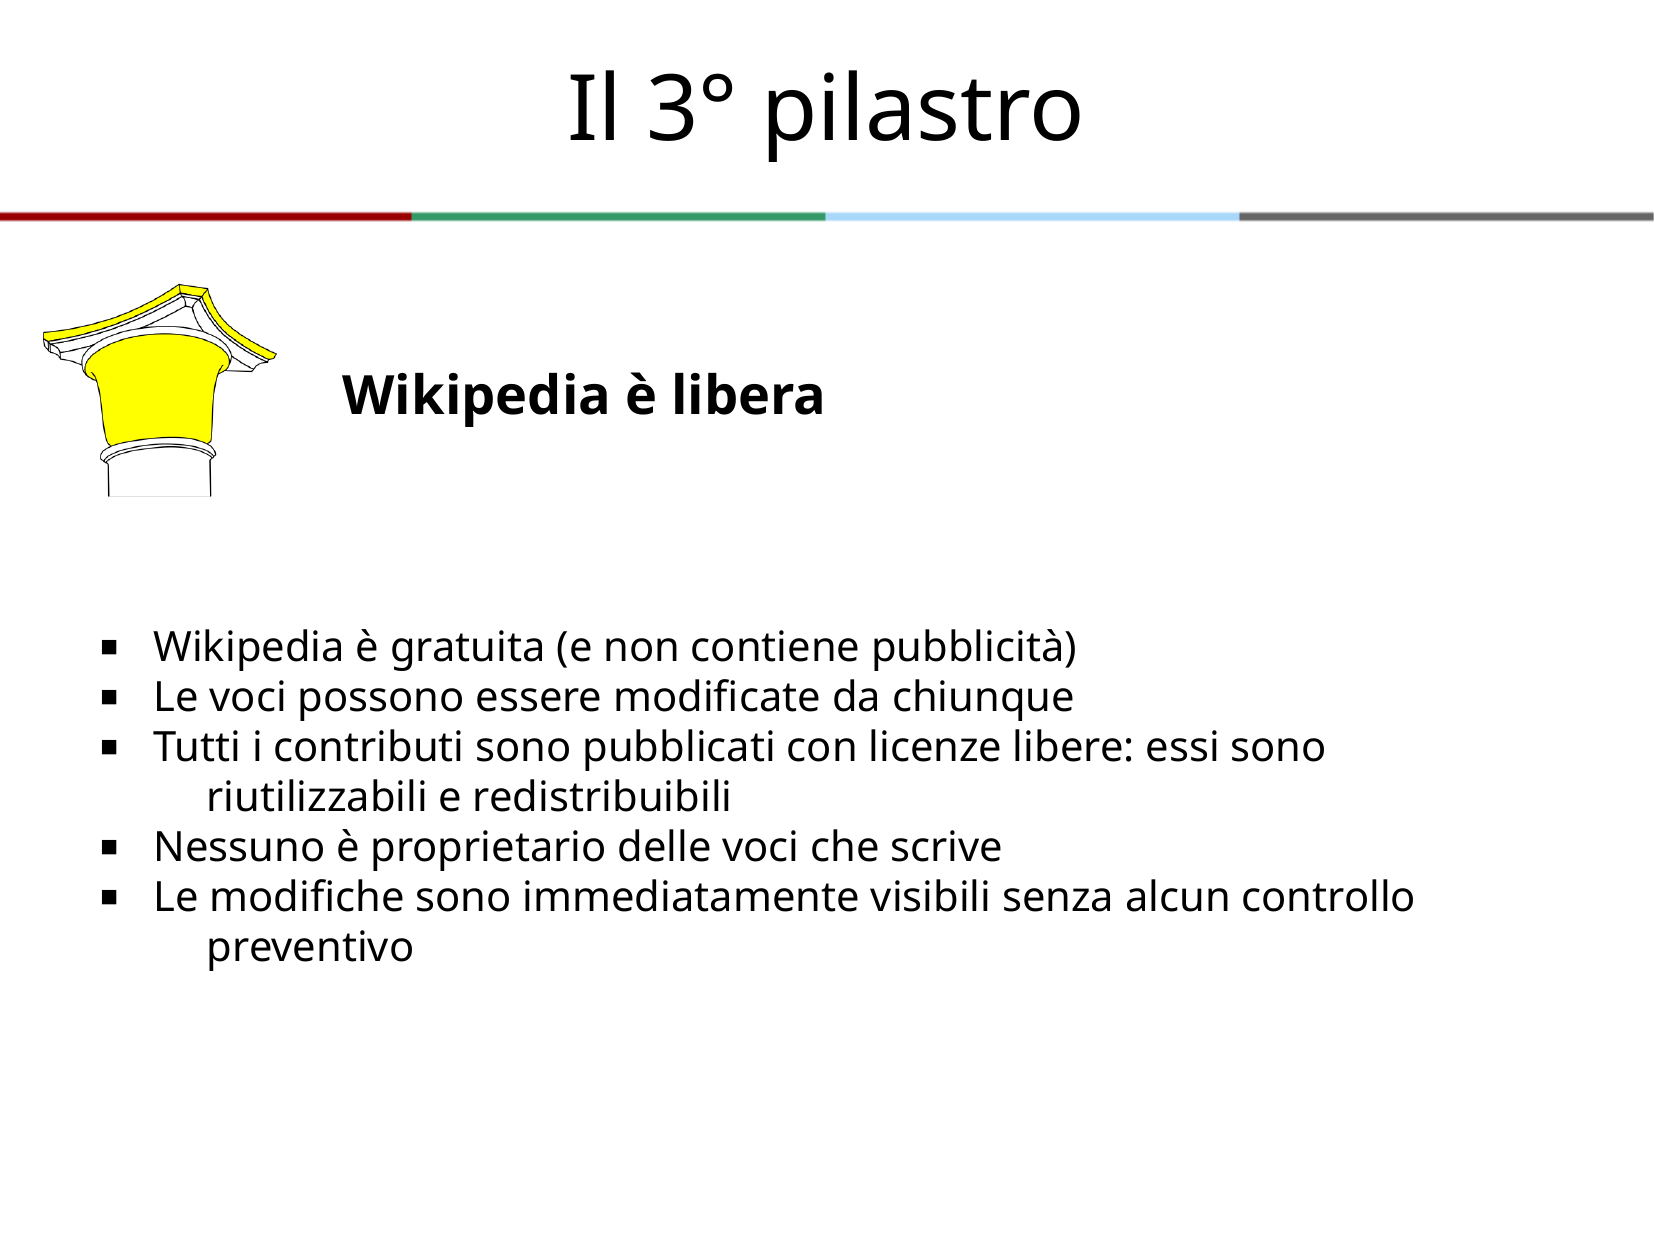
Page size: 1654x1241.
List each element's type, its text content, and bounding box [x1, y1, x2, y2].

text_box Wikipedia è gratuita (e non contiene pubblicità) Le voci possono essere modificate da chiunque Tutti i contributi sono pubblicati con licenze libere: essi sono riutilizzabili e redistribuibili Nessuno è proprietario delle voci che scrive Le modifiche sono immediatamente visibili senza alcun controllo preventivo [64, 620, 1542, 1128]
text_box Il 3° pilastro [82, 0, 1571, 200]
picture [0, 200, 1654, 235]
text_box Wikipedia è libera [342, 360, 1607, 455]
picture [41, 283, 278, 498]
